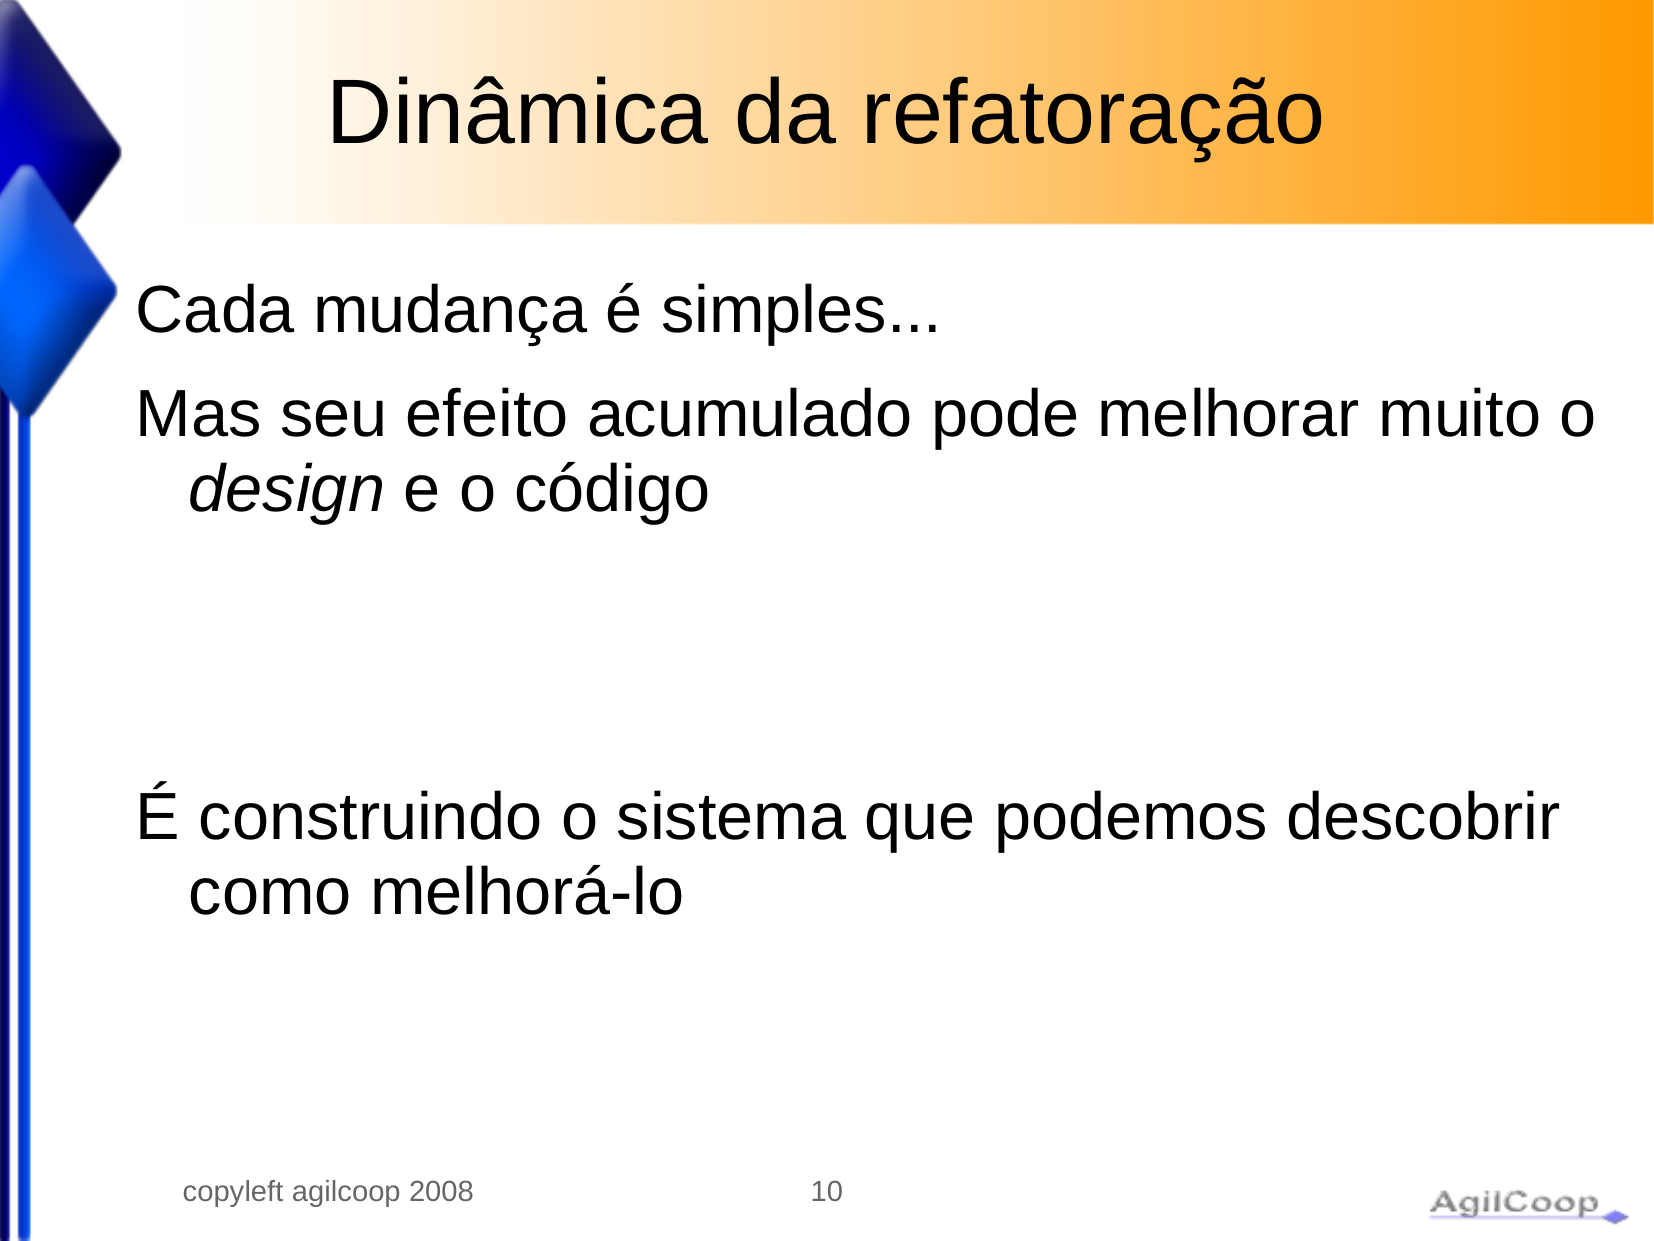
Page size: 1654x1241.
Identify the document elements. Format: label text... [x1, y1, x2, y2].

list Cada mudança é simples... Mas seu efeito acumulado pode melhorar muito o design e o código É construindo o sistema que podemos descobrir como melhorá-lo [118, 271, 1607, 1108]
title Dinâmica da refatoração [82, 15, 1571, 208]
picture [0, 0, 1654, 1241]
